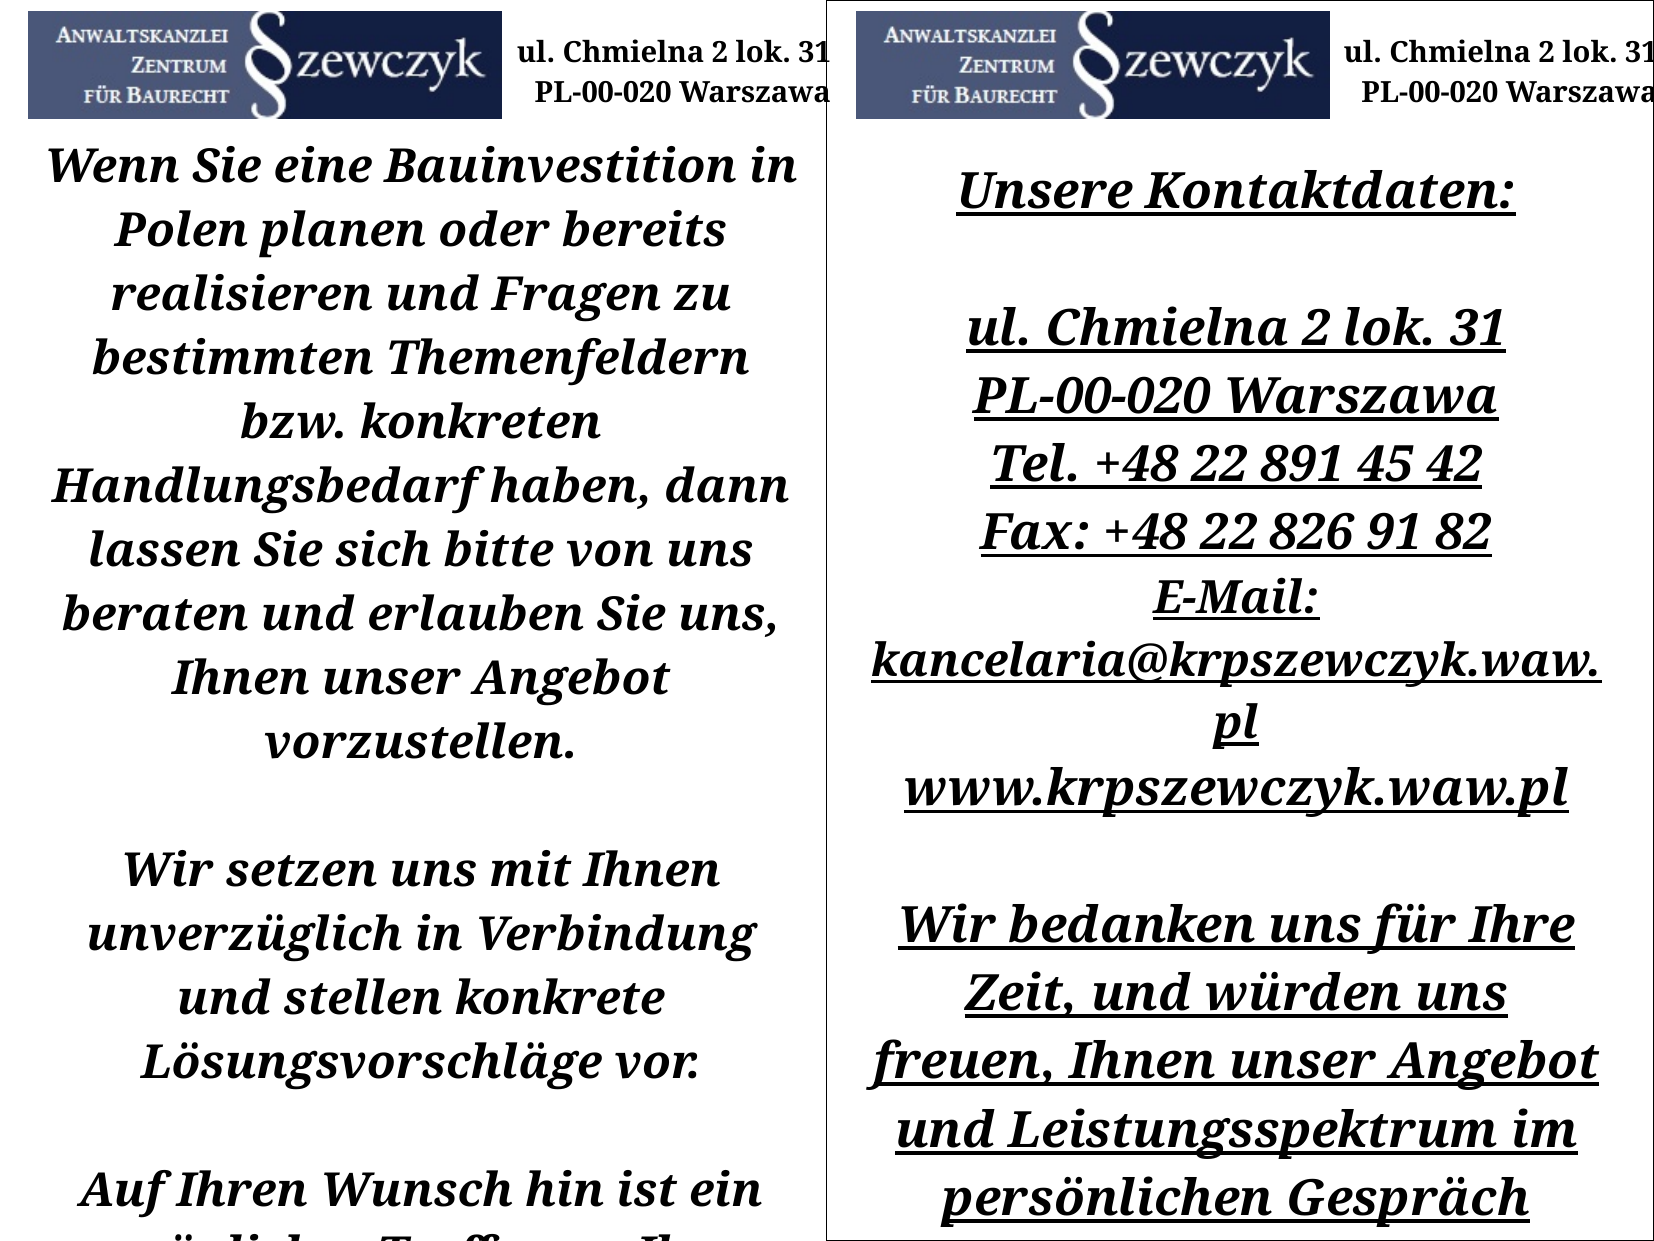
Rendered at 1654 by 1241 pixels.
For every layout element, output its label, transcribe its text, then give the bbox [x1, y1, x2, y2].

picture [28, 11, 502, 119]
text_box [826, 0, 1654, 1241]
text_box ul. Chmielna 2 lok. 31 PL-00-020 Warszawa [501, 24, 827, 119]
picture [856, 11, 1330, 119]
text_box Wenn Sie eine Bauinvestition in Polen planen oder bereits realisieren und Fragen zu bestimmten Themenfeldern bzw. konkreten Handlungsbedarf haben, dann lassen Sie sich bitte von uns beraten und erlauben Sie uns, Ihnen unser Angebot vorzustellen. Wir setzen uns mit Ihnen unverzüglich in Verbindung und stellen konkrete Lösungsvorschläge vor. Auf Ihren Wunsch hin ist ein persönliches Treffen an Ihrem Firmensitz in Deutschland möglich. [29, 124, 827, 1211]
text_box ul. Chmielna 2 lok. 31 PL-00-020 Warszawa [1328, 24, 1654, 119]
text_box Unsere Kontaktdaten: ul. Chmielna 2 lok. 31 PL-00-020 Warszawa Tel. +48 22 891 45 42 Fax: +48 22 826 91 82 E-Mail: kancelaria@krpszewczyk.waw.pl www.krpszewczyk.waw.pl Wir bedanken uns für Ihre Zeit, und würden uns freuen, Ihnen unser Angebot und Leistungsspektrum im persönlichen Gespräch vorstellen zu dürfen! [856, 147, 1625, 1224]
